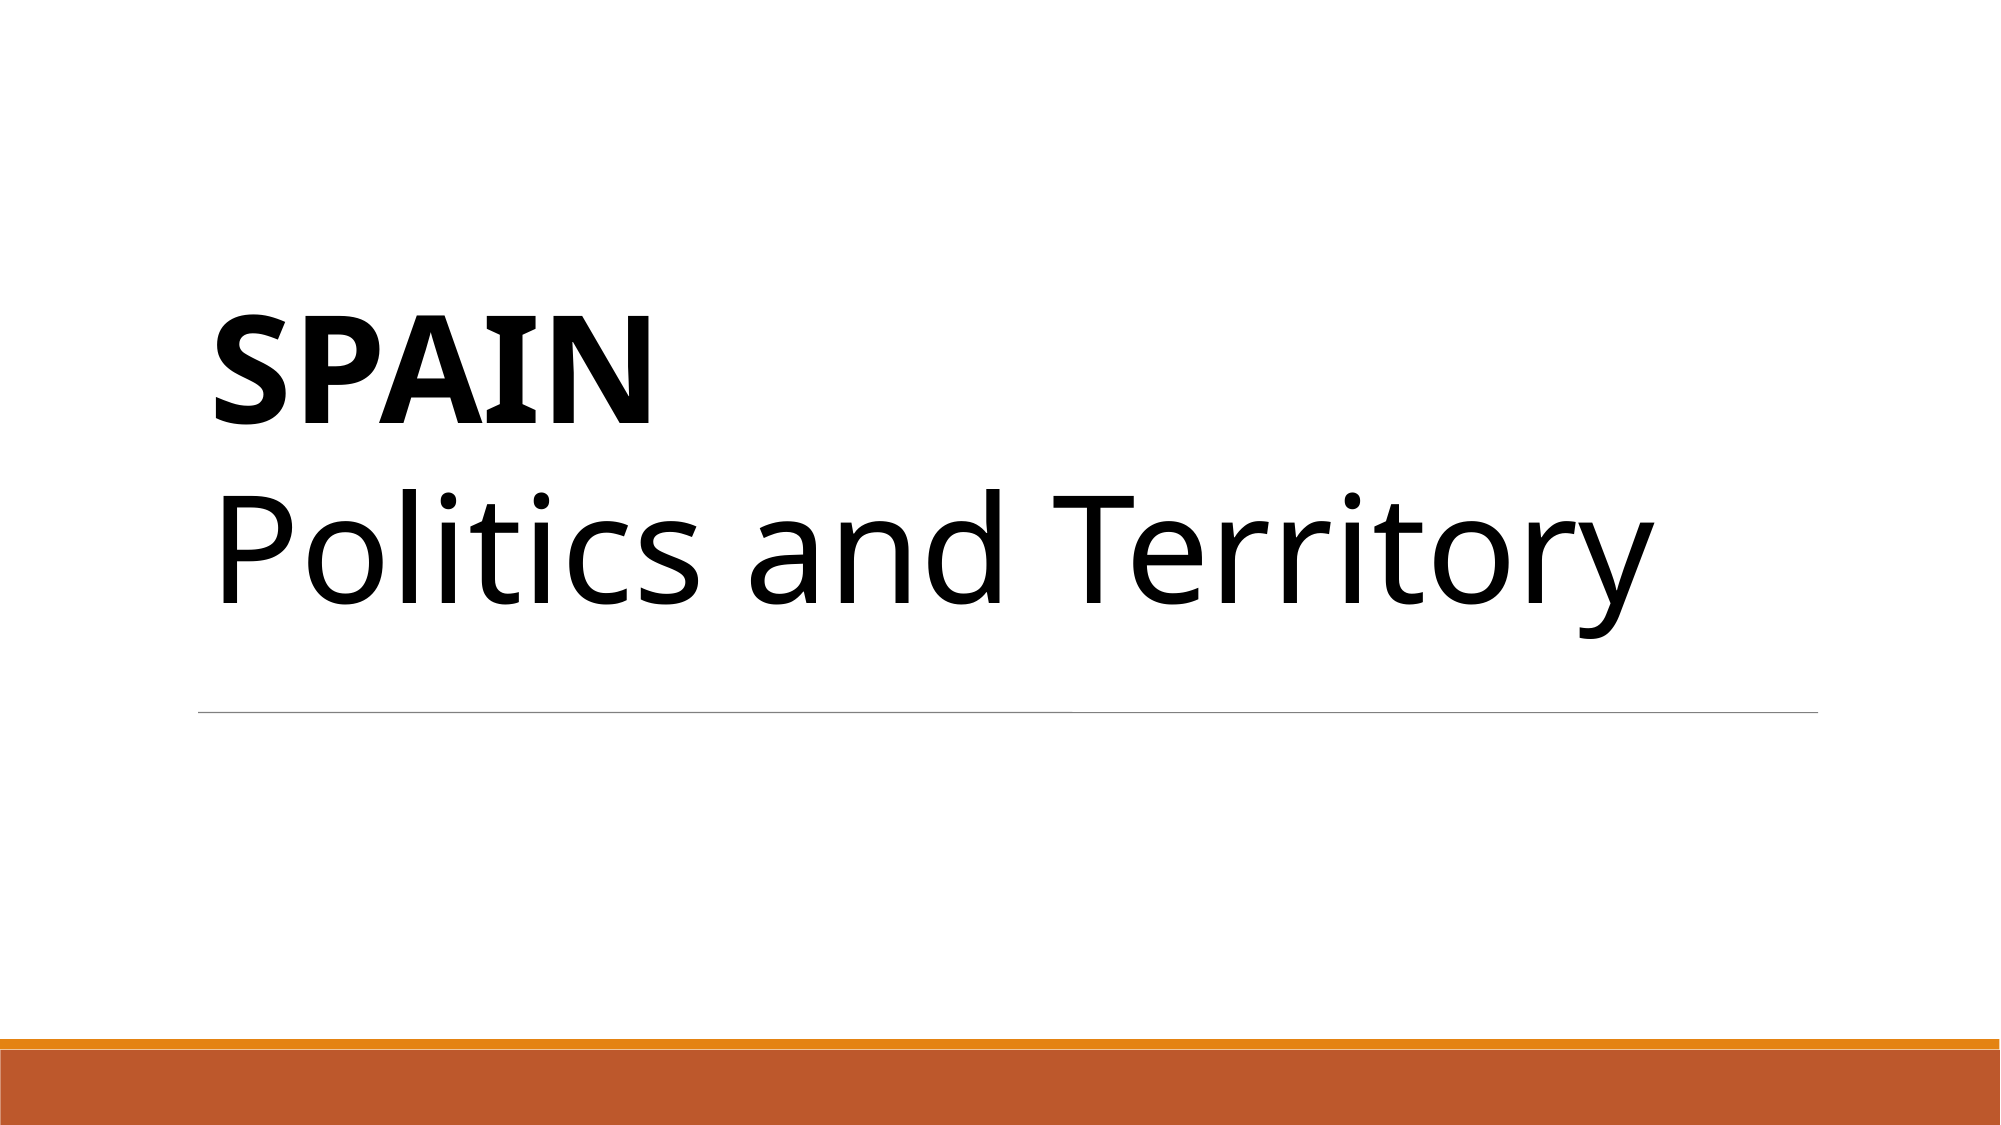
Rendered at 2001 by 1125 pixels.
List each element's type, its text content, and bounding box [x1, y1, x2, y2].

text_box SPAIN Politics and Territory [194, 266, 1879, 642]
